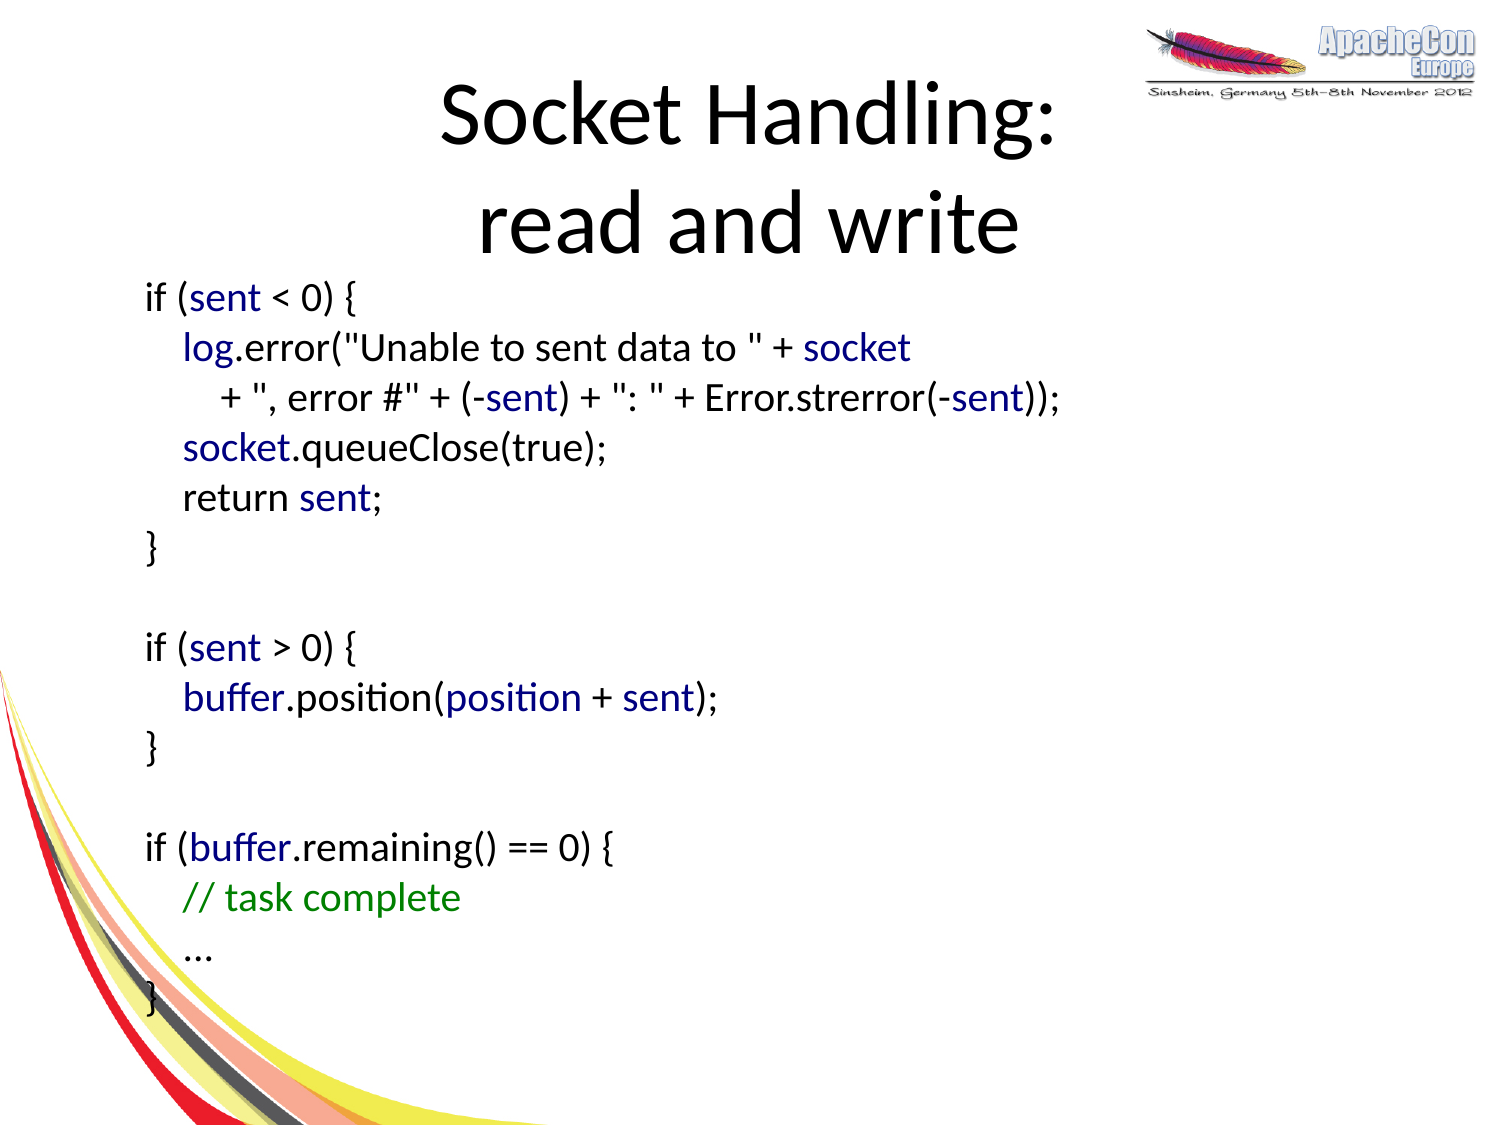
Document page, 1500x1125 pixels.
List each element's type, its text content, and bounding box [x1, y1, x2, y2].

picture [0, 0, 1500, 1125]
list if (sent < 0) { log.error("Unable to sent data to " + socket + ", error #" + (-sent) + ": " + Error.strerror(-sent)); socket.queueClose(true); return sent; } if (sent > 0) { buffer.position(position + sent); } if (buffer.remaining() == 0) { // task complete ... } [129, 262, 1425, 1094]
title Socket Handling: read and write [75, 45, 1425, 233]
